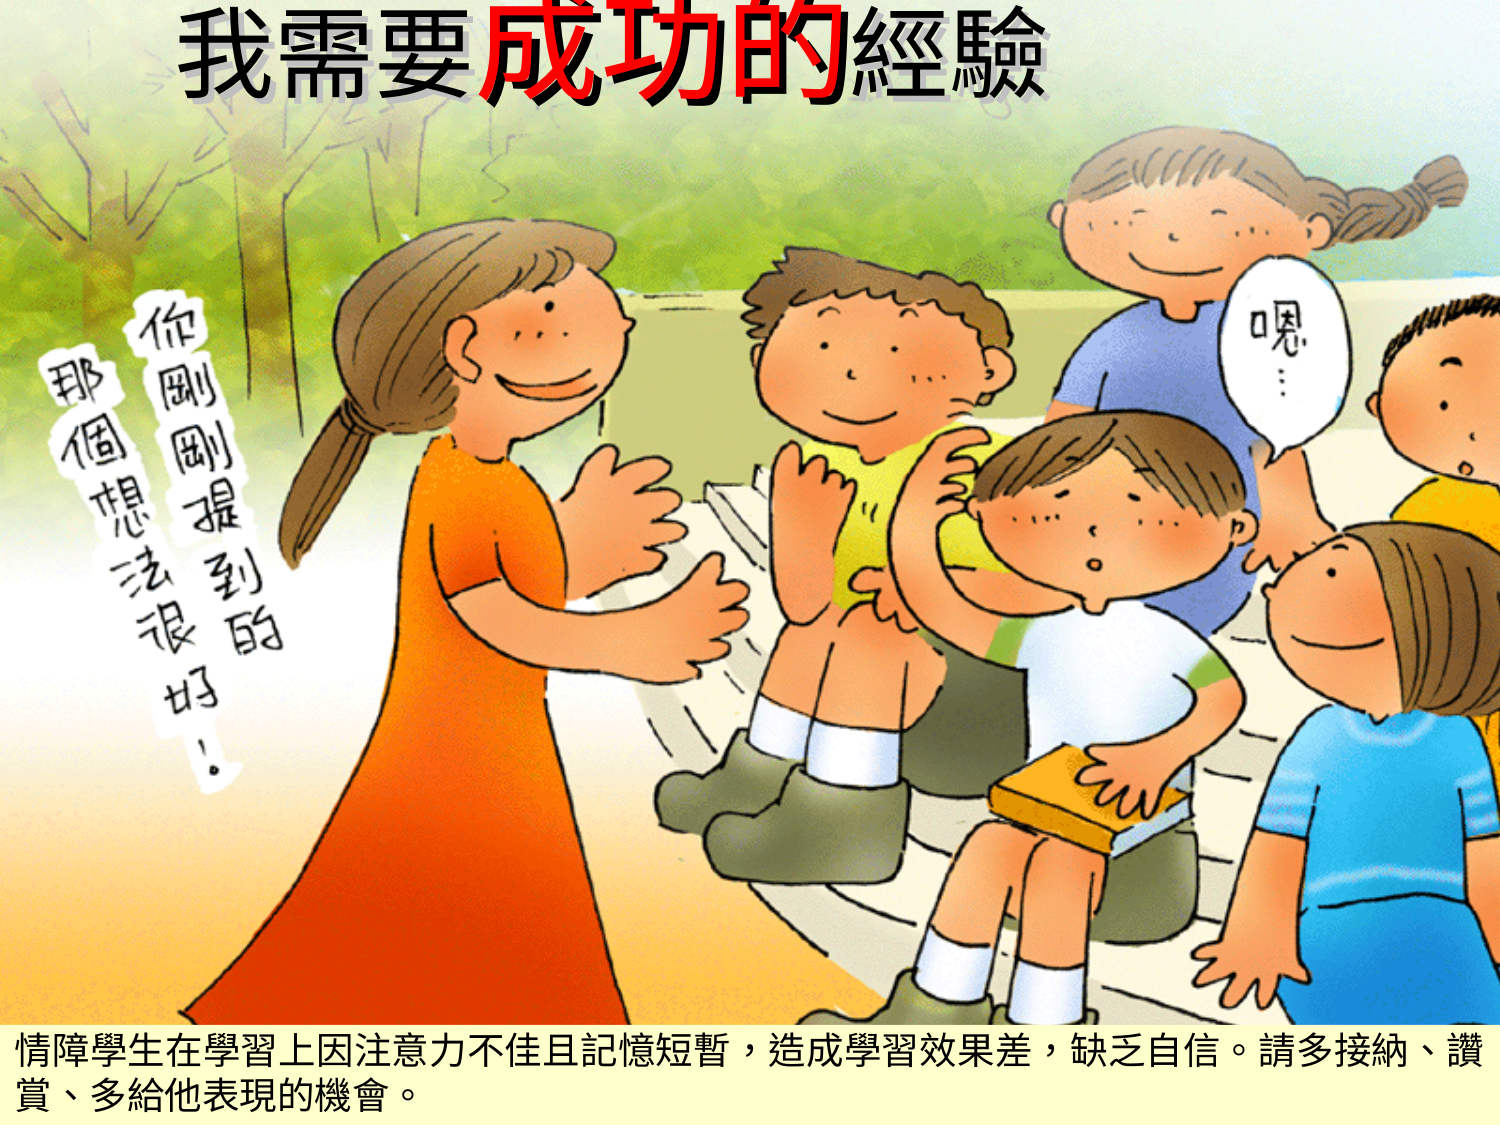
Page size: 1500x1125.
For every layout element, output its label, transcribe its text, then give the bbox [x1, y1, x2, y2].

subtitle 情障學生在學習上因注意力不佳且記憶短暫，造成學習效果差，缺乏自信。請多接納、讚賞、多給他表現的機會。 [0, 1024, 1500, 1125]
title 我需要成功的經驗 [149, 0, 1100, 125]
picture [0, 0, 1500, 1024]
